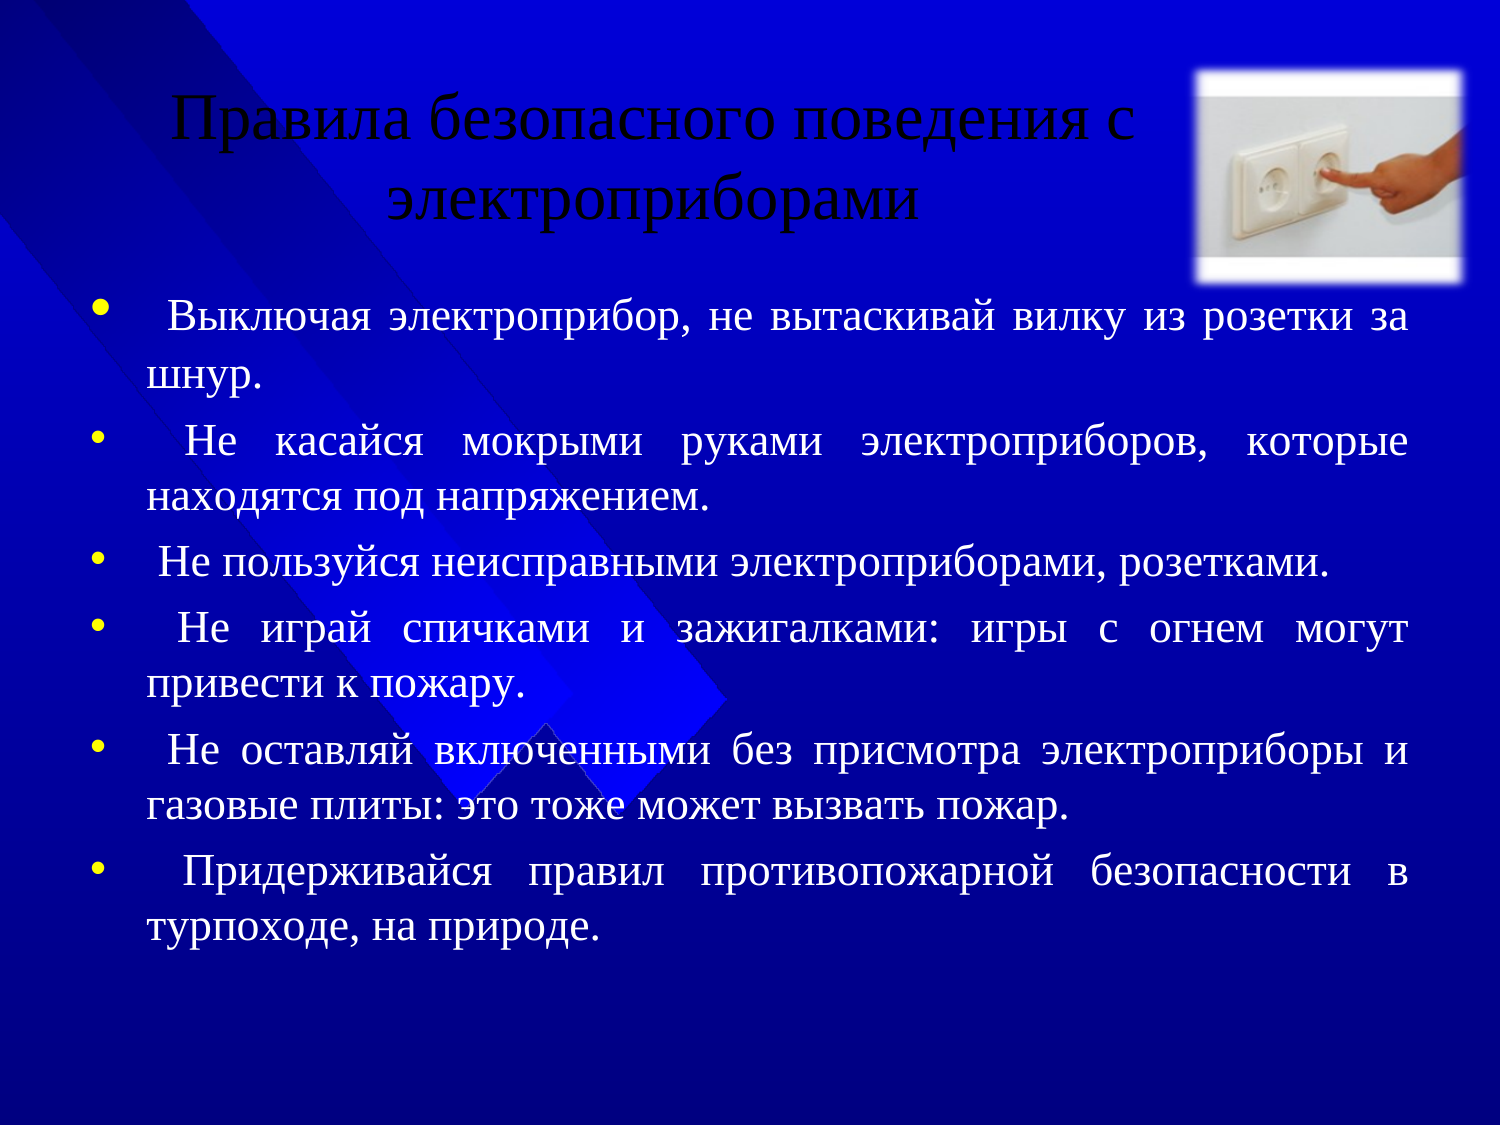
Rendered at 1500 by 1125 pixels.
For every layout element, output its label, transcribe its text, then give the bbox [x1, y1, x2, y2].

title Правила безопасного поведения с электроприборами [0, 59, 1181, 247]
list Выключая электроприбор, не вытаскивай вилку из розетки за шнур. Не касайся мокрыми руками электроприборов, которые находятся под напряжением. Не пользуйся неисправными электроприборами, розетками. Не играй спичками и зажигалками: игры с огнем могут привести к пожару. Не оставляй включенными без присмотра электроприборы и газовые плиты: это тоже может вызвать пожар. Придерживайся правил противопожарной безопасности в турпоходе, на природе. [75, 262, 1426, 1006]
picture [1181, 58, 1477, 296]
